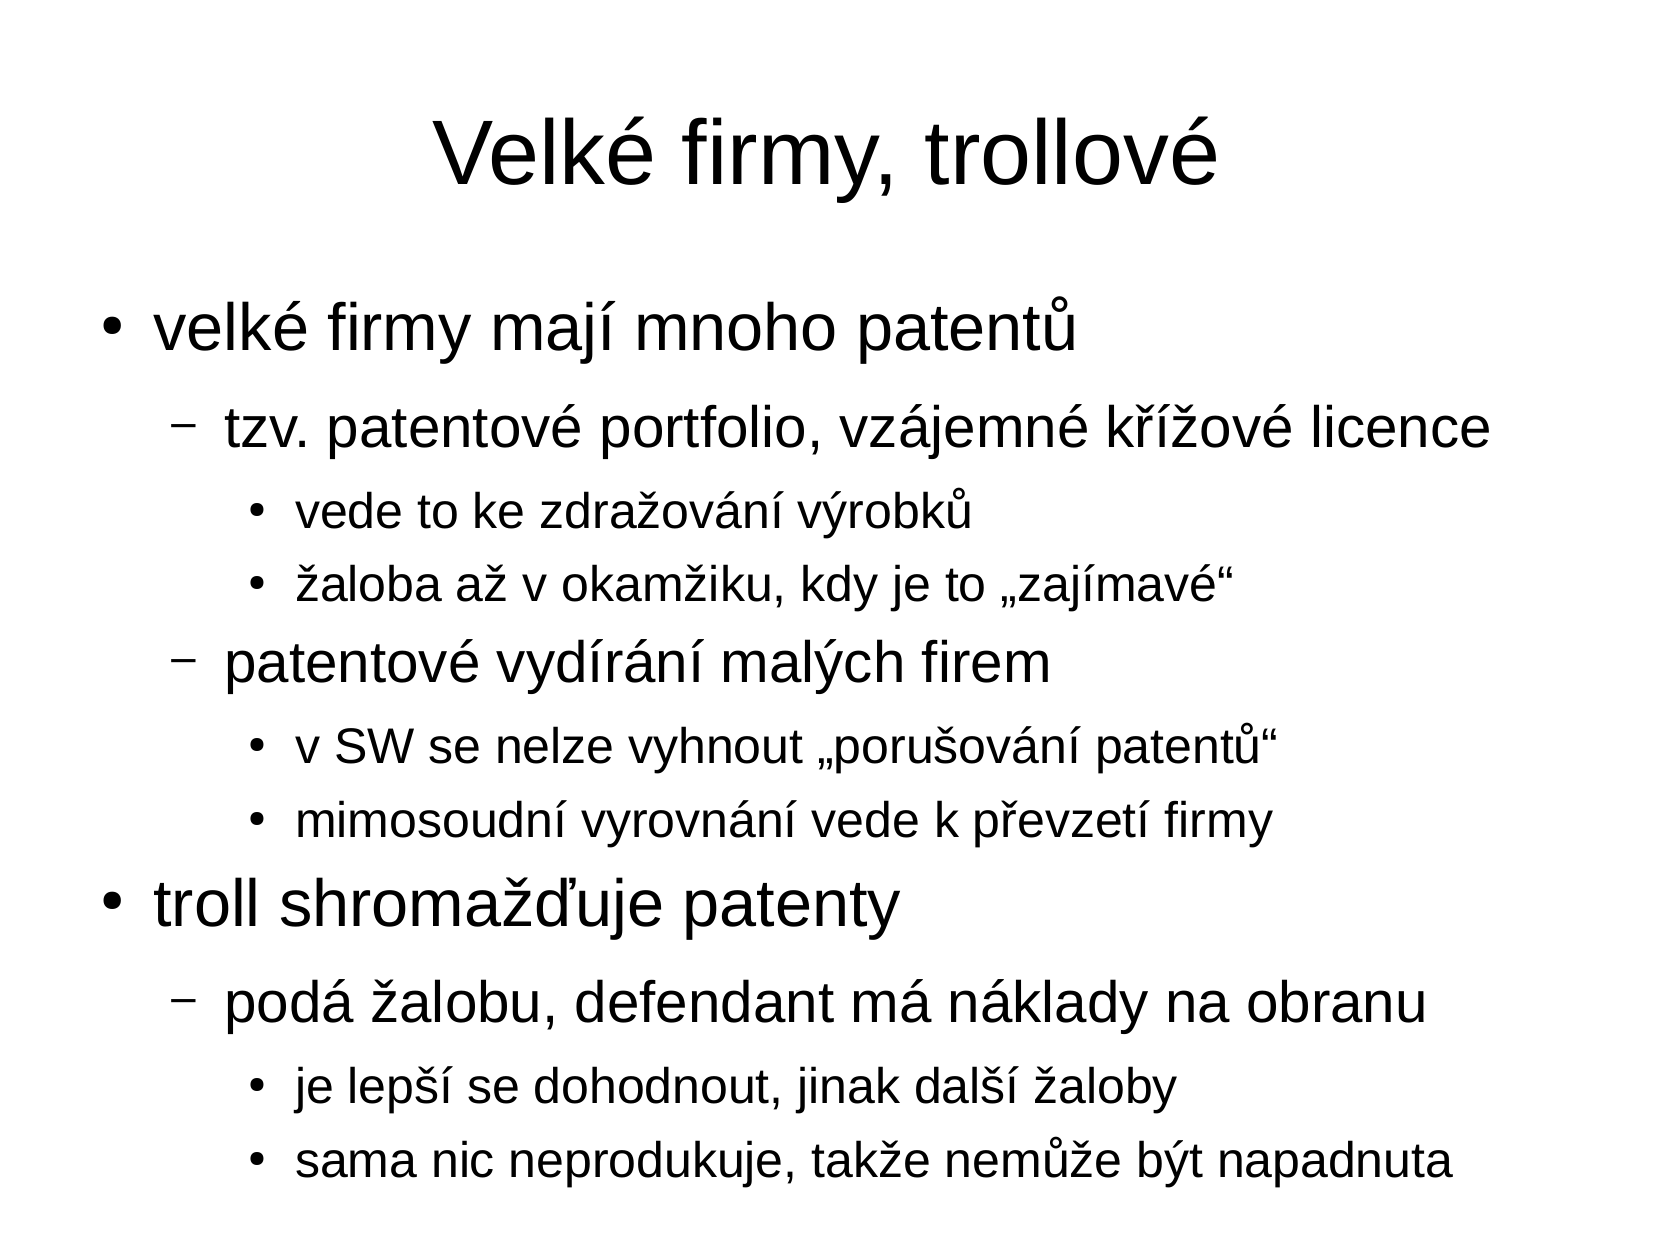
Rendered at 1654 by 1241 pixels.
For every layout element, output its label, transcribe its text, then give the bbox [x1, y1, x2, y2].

title Velké firmy, trollové [82, 49, 1571, 257]
list velké firmy mají mnoho patentů tzv. patentové portfolio, vzájemné křížové licence vede to ke zdražování výrobků žaloba až v okamžiku, kdy je to „zajímavé“ patentové vydírání malých firem v SW se nelze vyhnout „porušování patentů“ mimosoudní vyrovnání vede k převzetí firmy troll shromažďuje patenty podá žalobu, defendant má náklady na obranu je lepší se dohodnout, jinak další žaloby sama nic neprodukuje, takže nemůže být napadnuta [82, 290, 1538, 1182]
